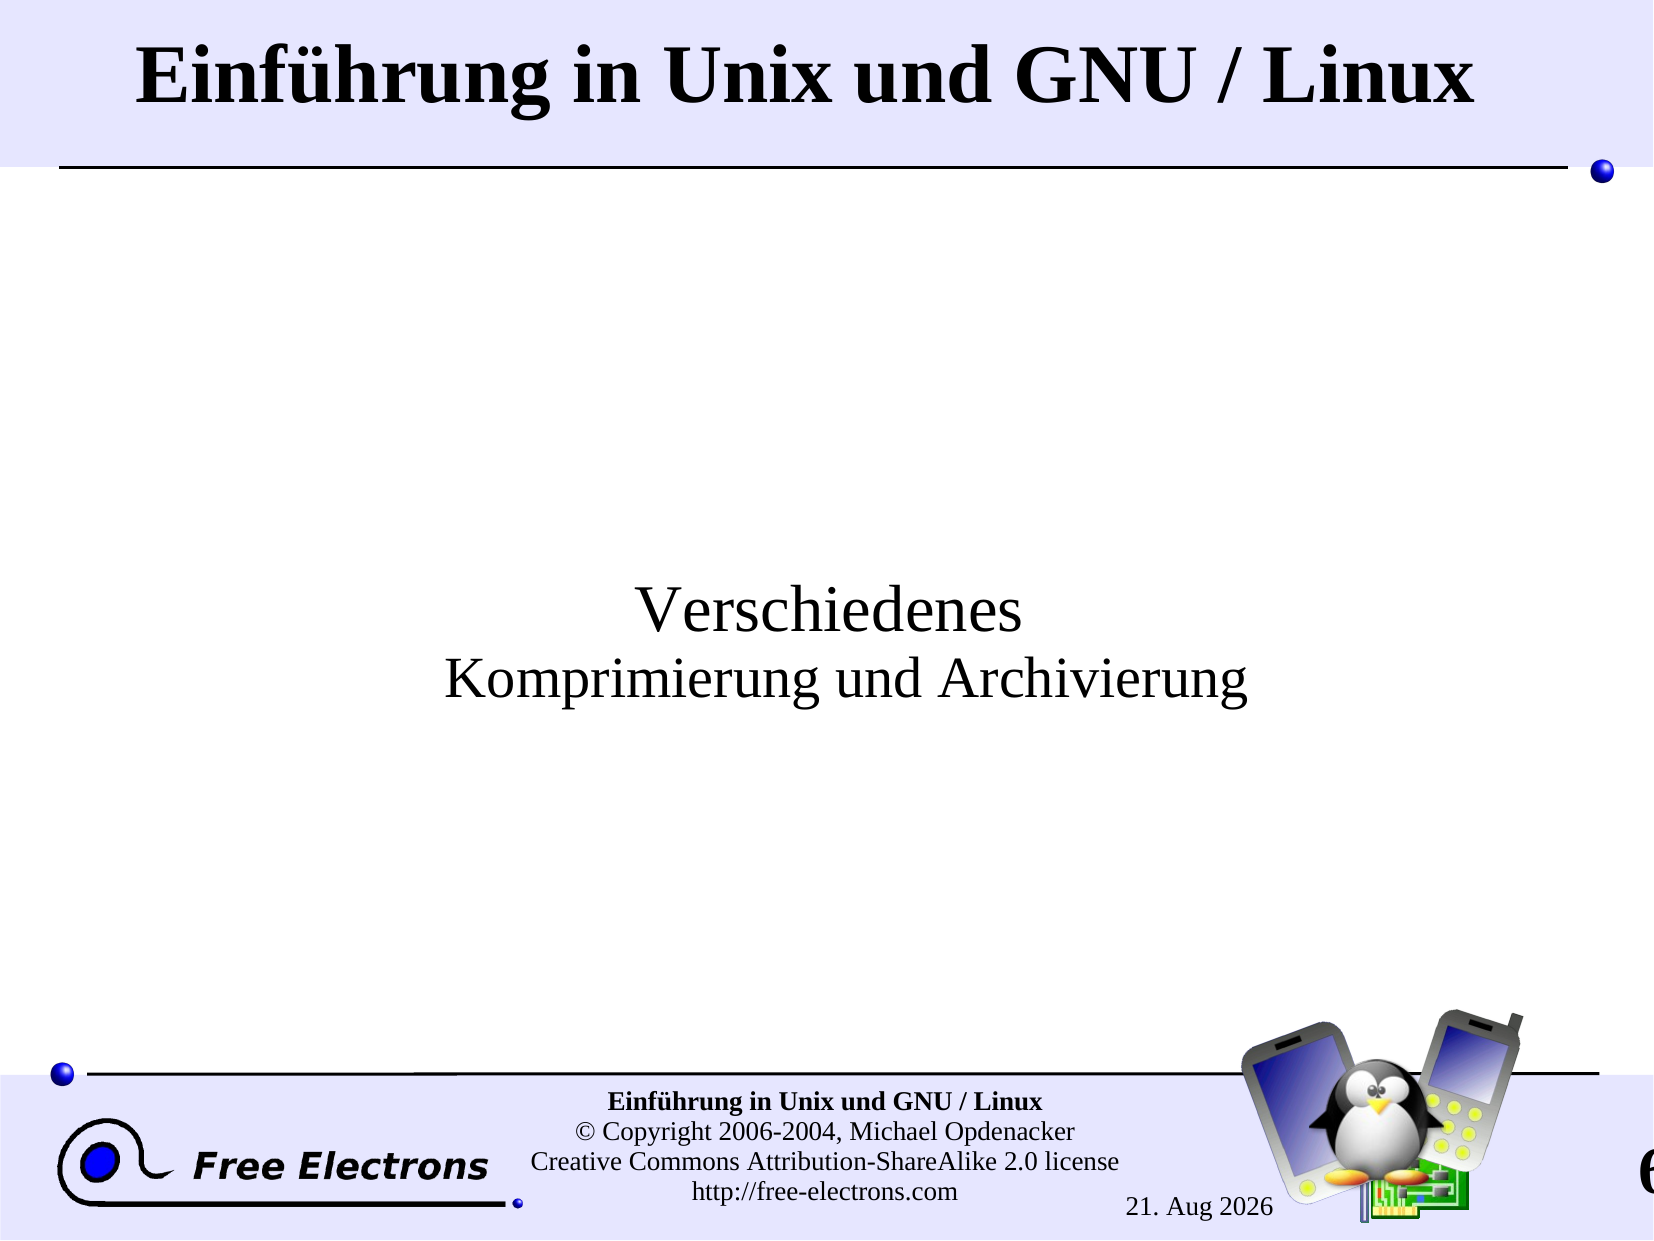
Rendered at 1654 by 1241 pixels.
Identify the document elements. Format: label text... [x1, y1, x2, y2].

picture [50, 1107, 527, 1216]
subtitle Verschiedenes Komprimierung und Archivierung [105, 216, 1518, 1066]
title Einführung in Unix und GNU / Linux [60, 12, 1551, 138]
picture [1231, 1007, 1538, 1241]
